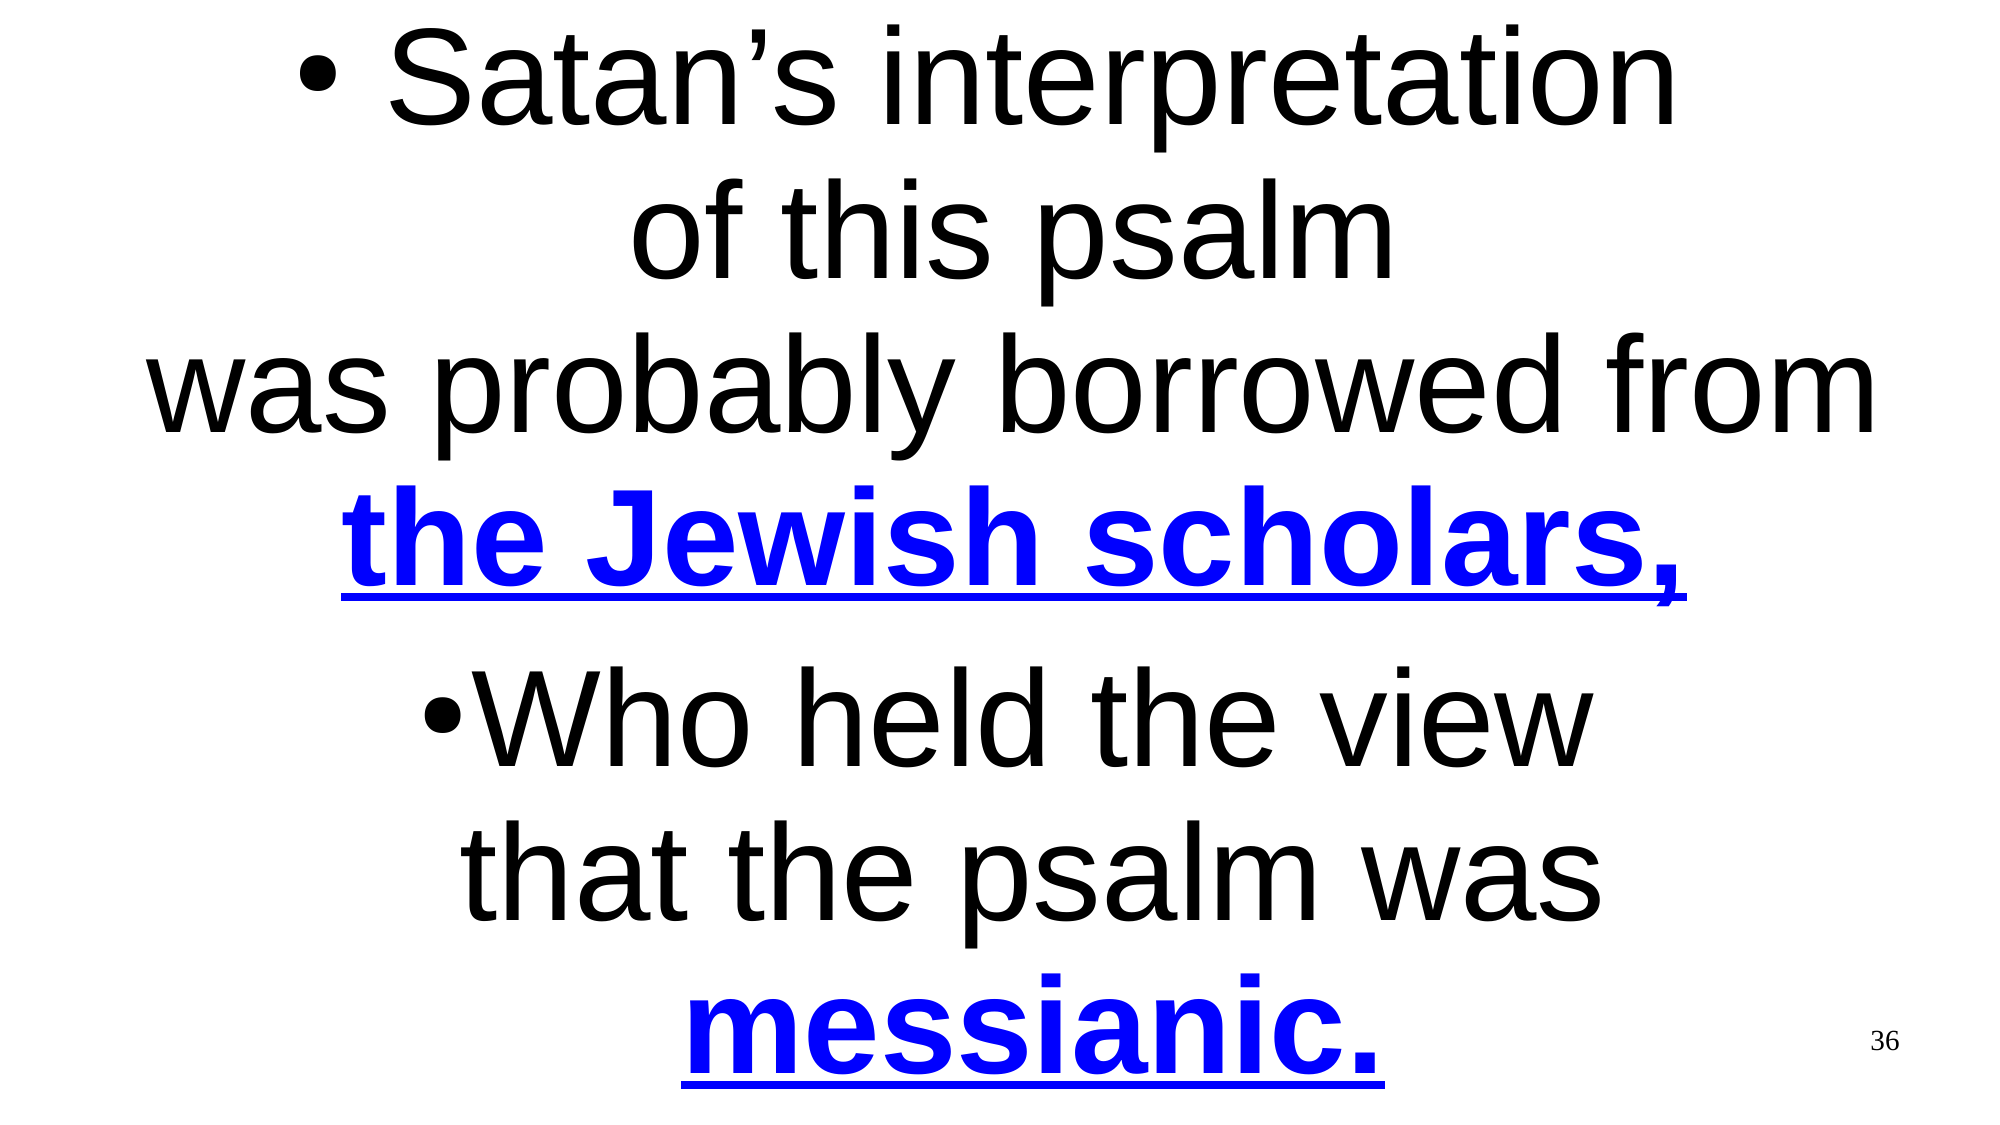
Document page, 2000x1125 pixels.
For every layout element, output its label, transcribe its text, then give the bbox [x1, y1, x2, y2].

list Satan’s interpretation of this psalm was probably borrowed from the Jewish scholars, Who held the view that the psalm was messianic. [0, 0, 1996, 1123]
